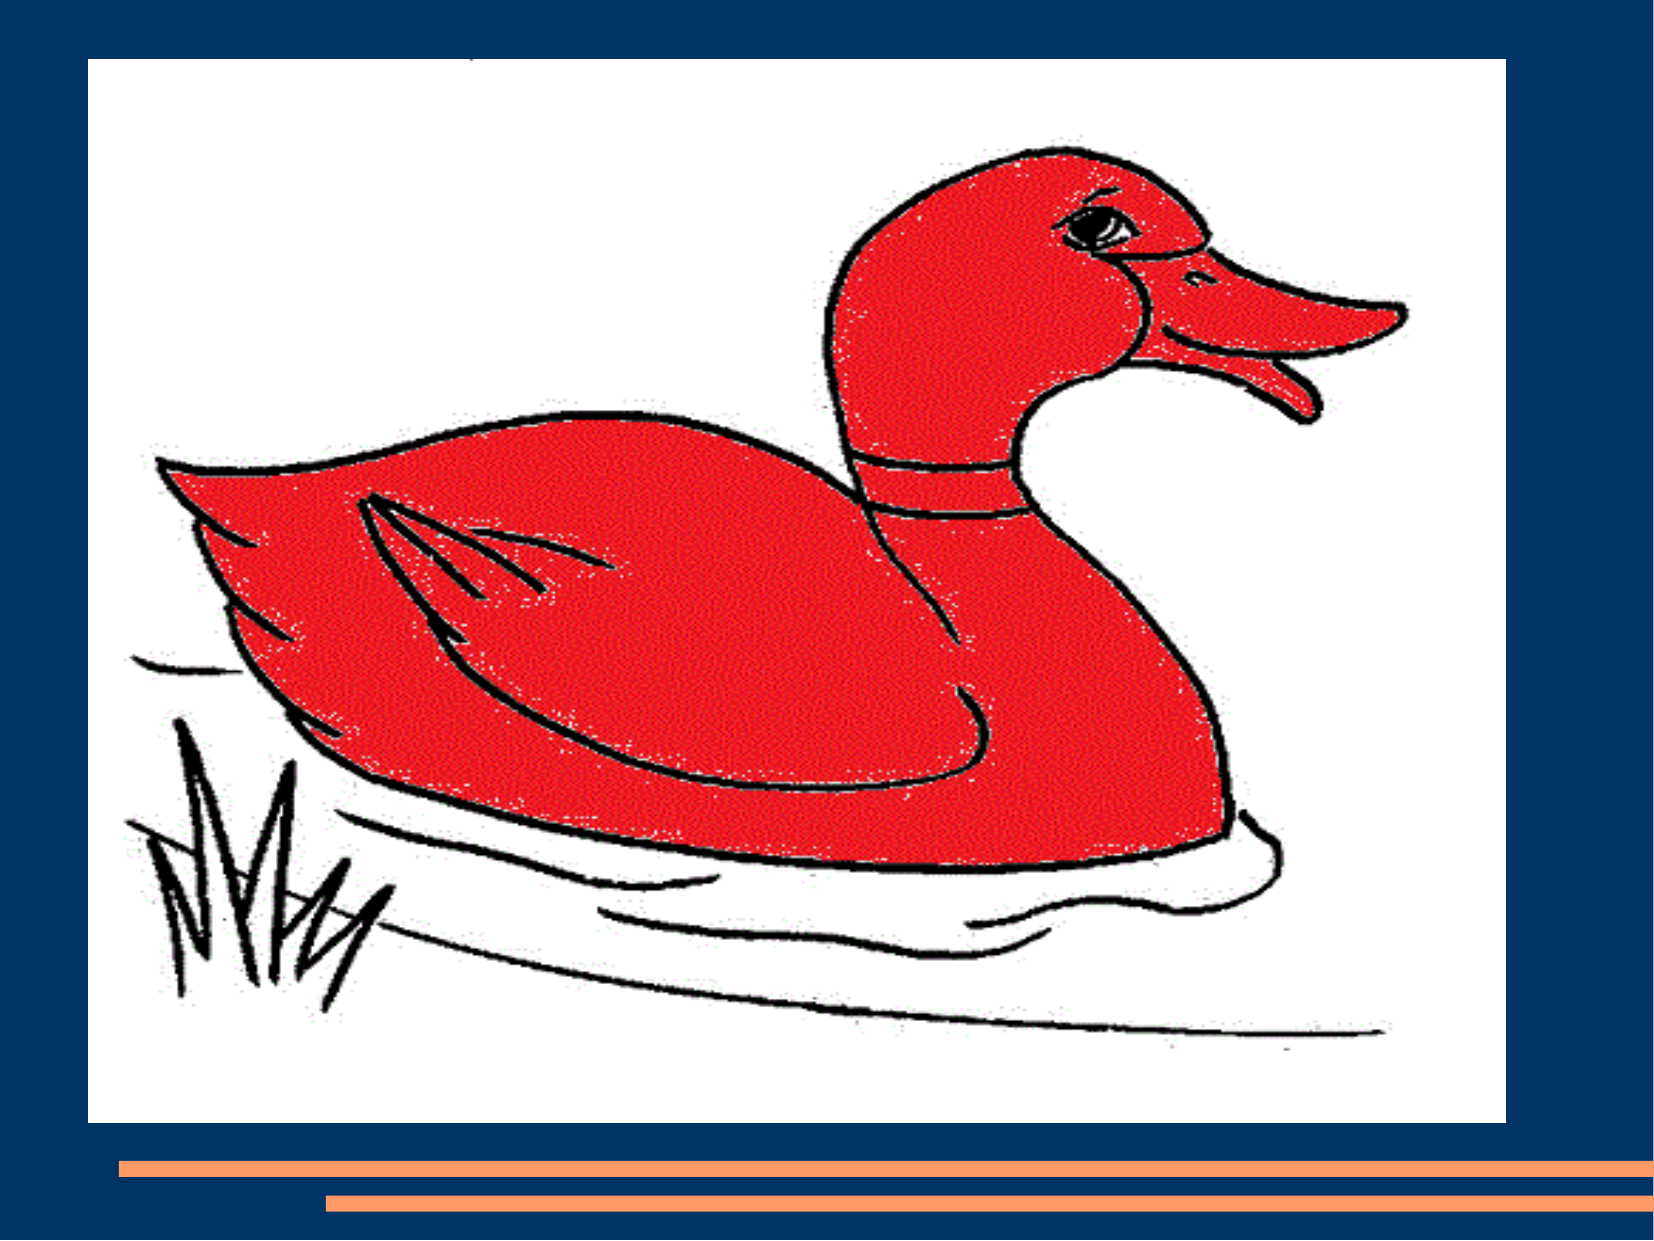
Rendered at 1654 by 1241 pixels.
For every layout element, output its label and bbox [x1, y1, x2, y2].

picture [88, 59, 1506, 1123]
